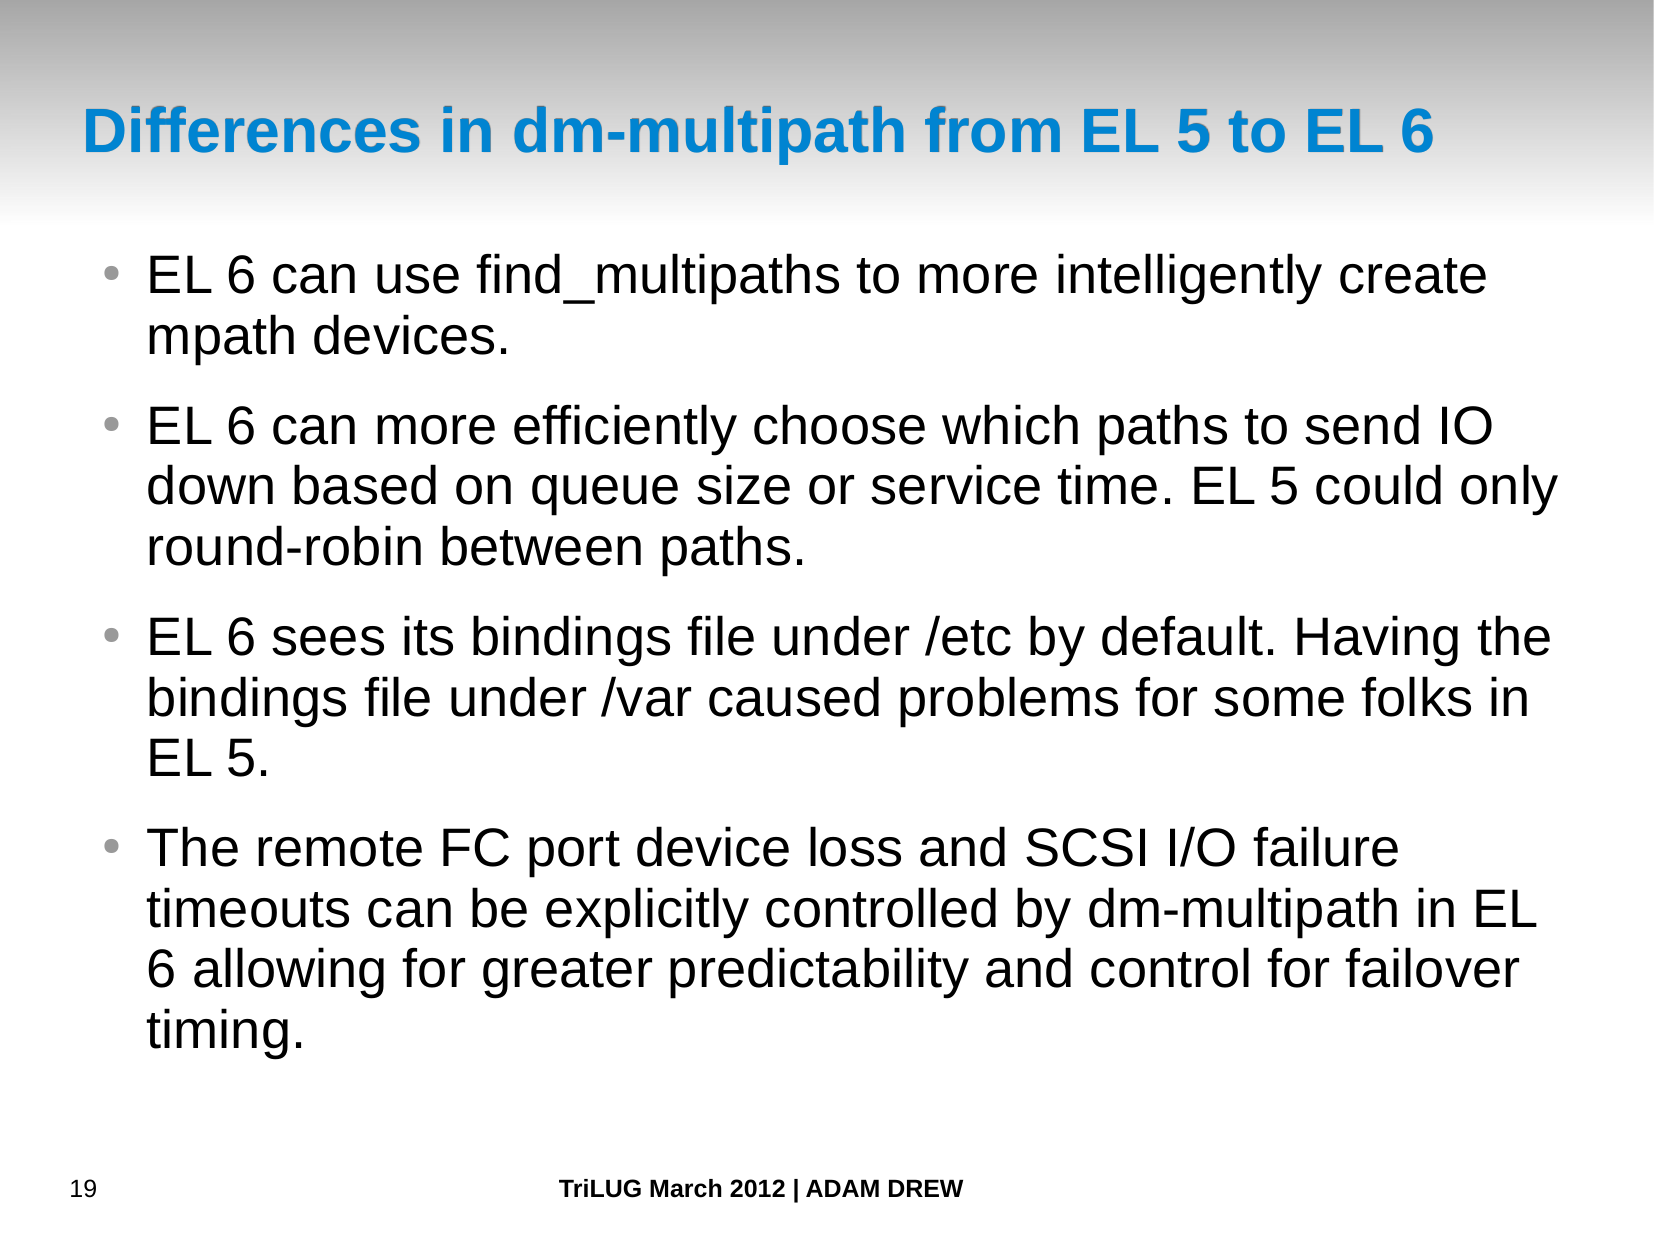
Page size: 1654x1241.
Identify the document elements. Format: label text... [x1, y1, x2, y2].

list EL 6 can use find_multipaths to more intelligently create mpath devices. EL 6 can more efficiently choose which paths to send IO down based on queue size or service time. EL 5 could only round-robin between paths. EL 6 sees its bindings file under /etc by default. Having the bindings file under /var caused problems for some folks in EL 5. The remote FC port device loss and SCSI I/O failure timeouts can be explicitly controlled by dm-multipath in EL 6 allowing for greater predictability and control for failover timing. [86, 244, 1576, 1060]
title Differences in dm-multipath from EL 5 to EL 6 [82, 37, 1571, 226]
picture [0, 0, 1654, 225]
